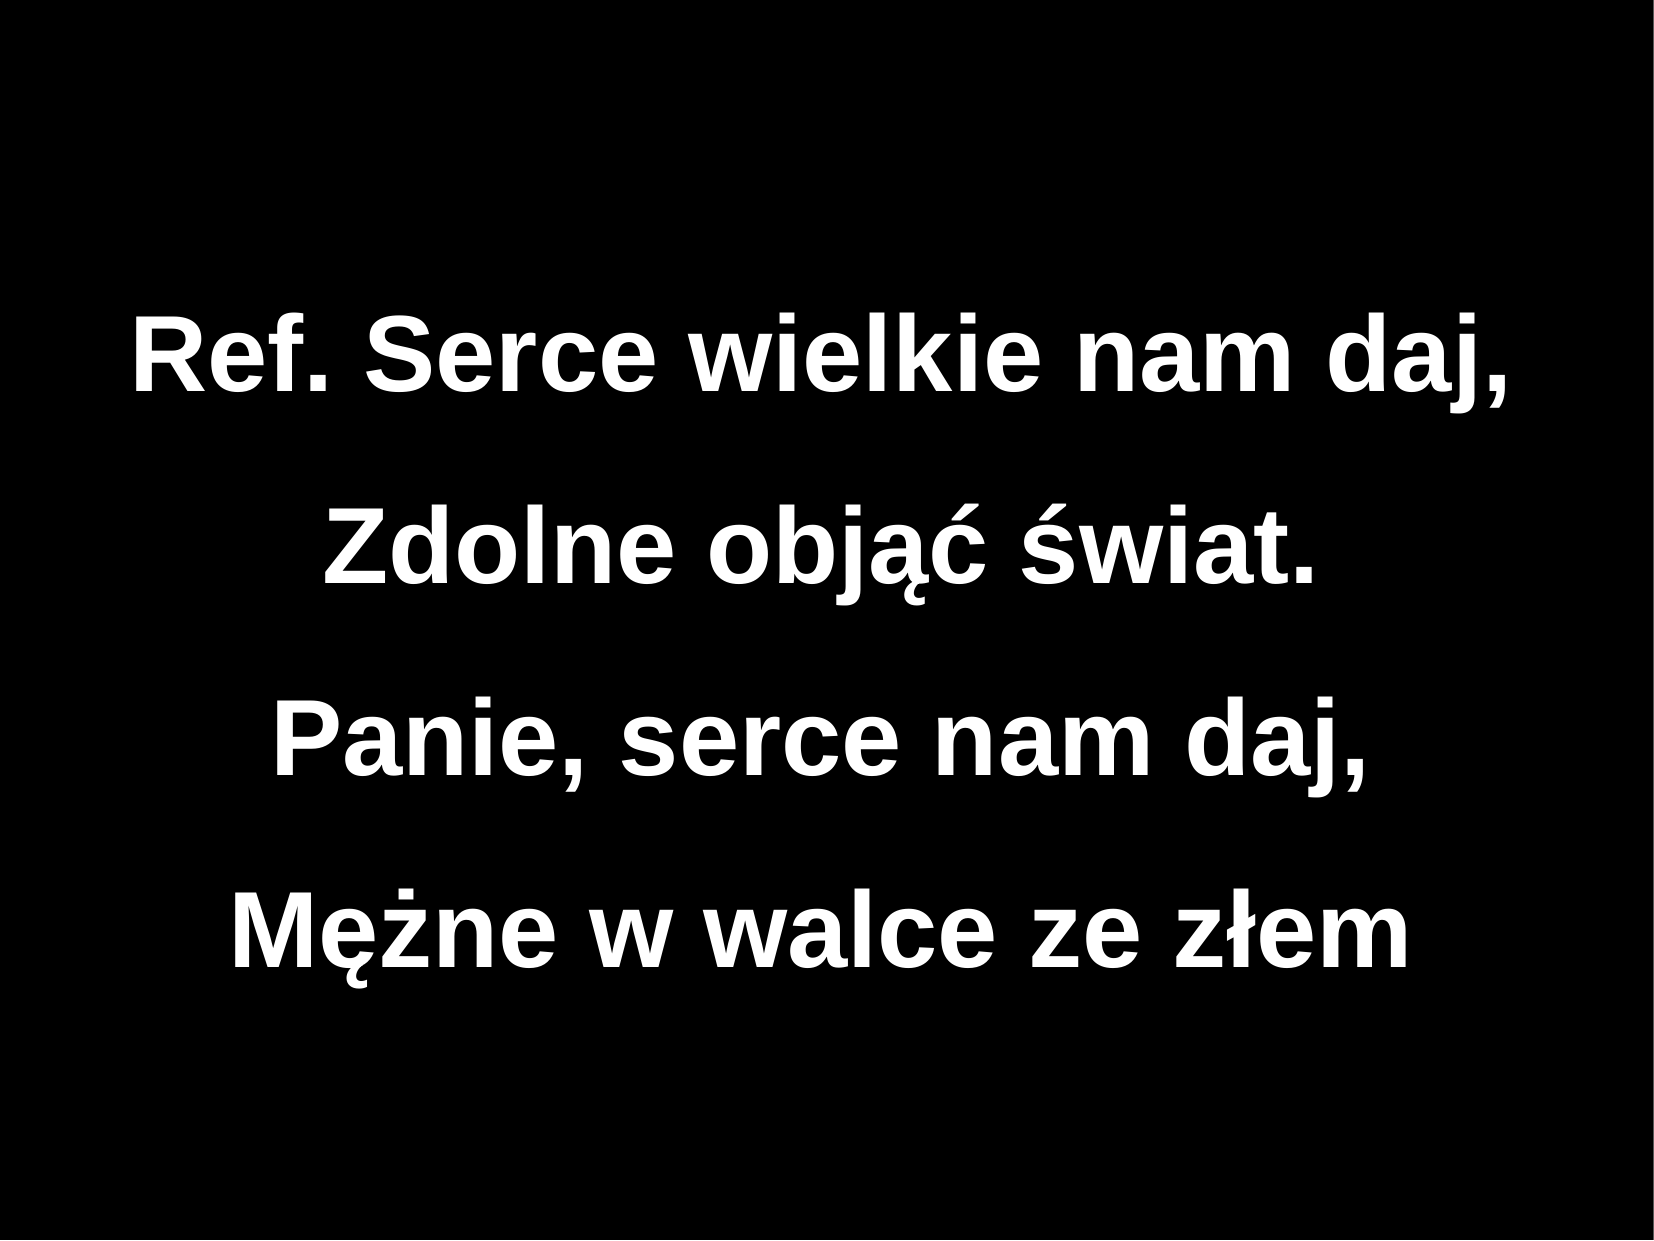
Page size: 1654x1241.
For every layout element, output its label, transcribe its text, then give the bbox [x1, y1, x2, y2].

subtitle Ref. Serce wielkie nam daj, Zdolne objąć świat. Panie, serce nam daj, Mężne w walce ze złem [0, 247, 1642, 993]
